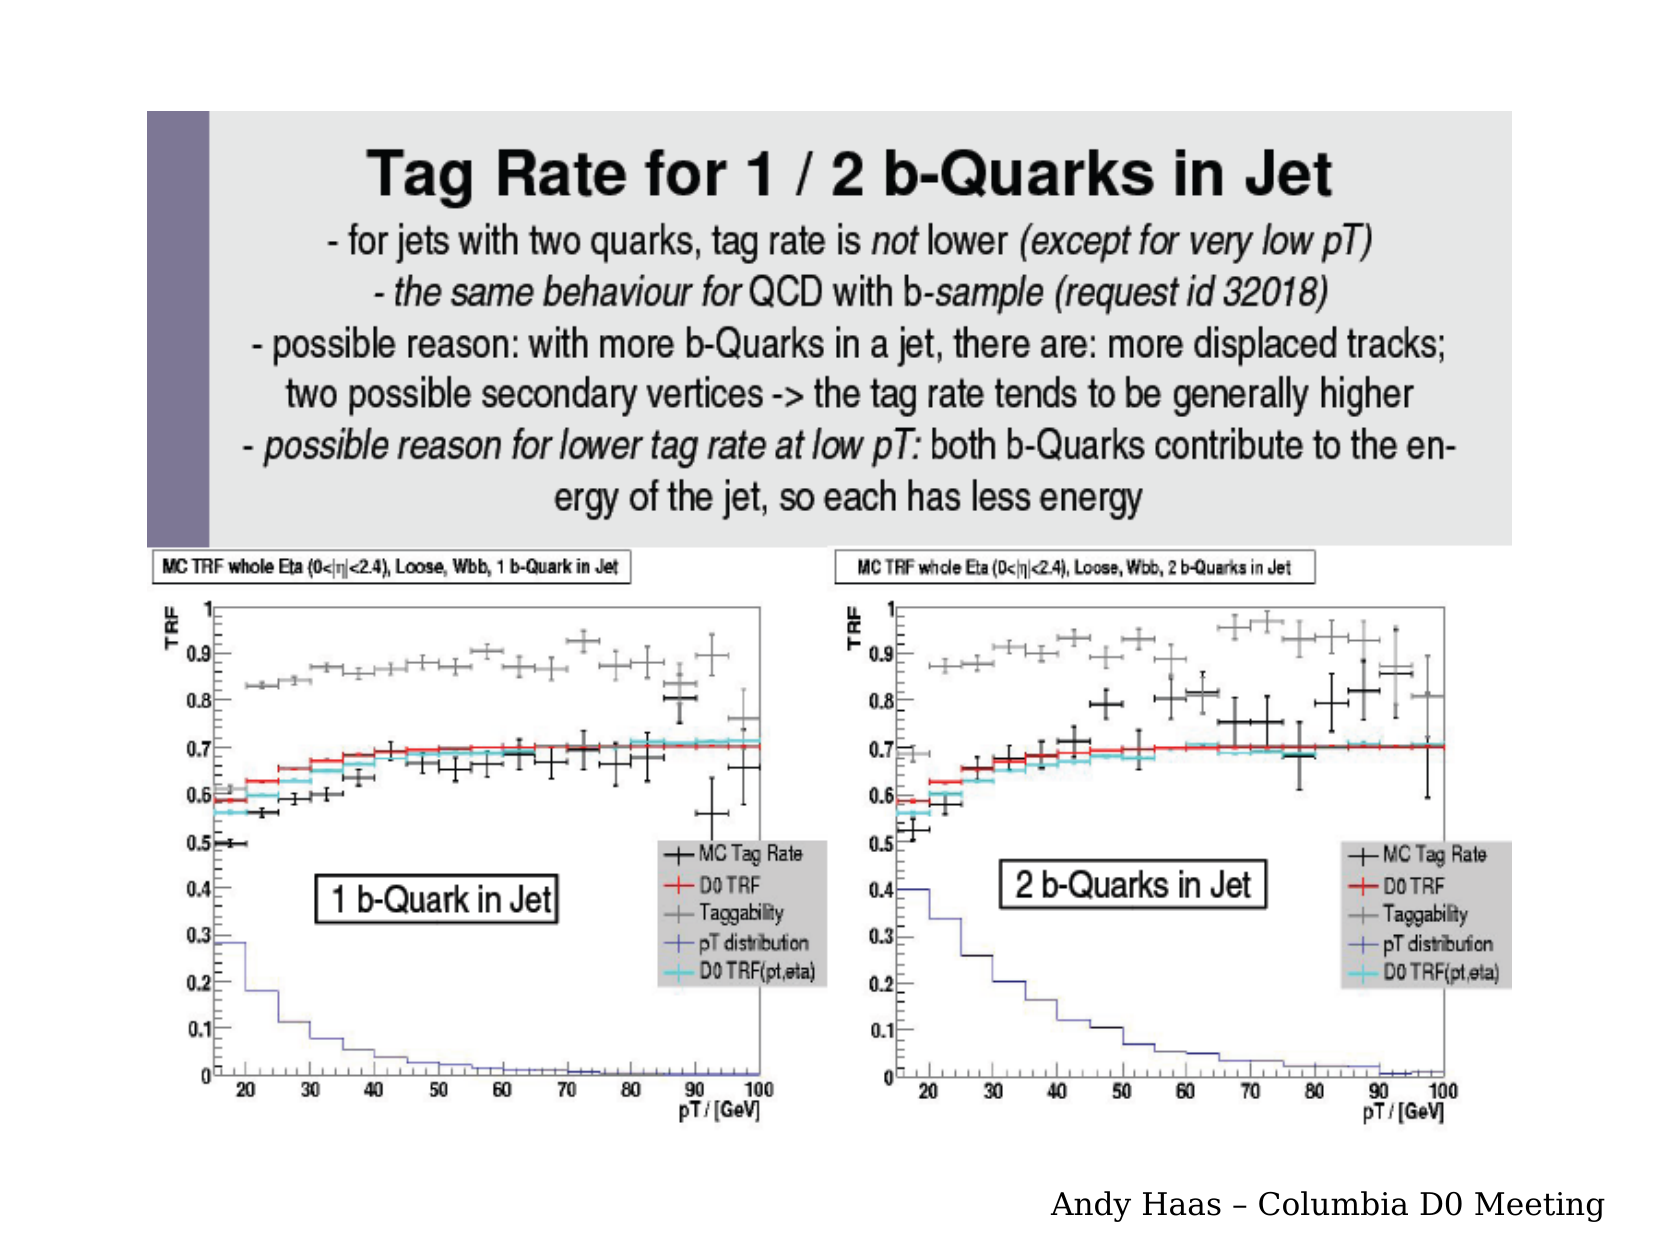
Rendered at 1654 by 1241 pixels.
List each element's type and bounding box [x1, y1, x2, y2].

picture [147, 111, 1512, 1134]
